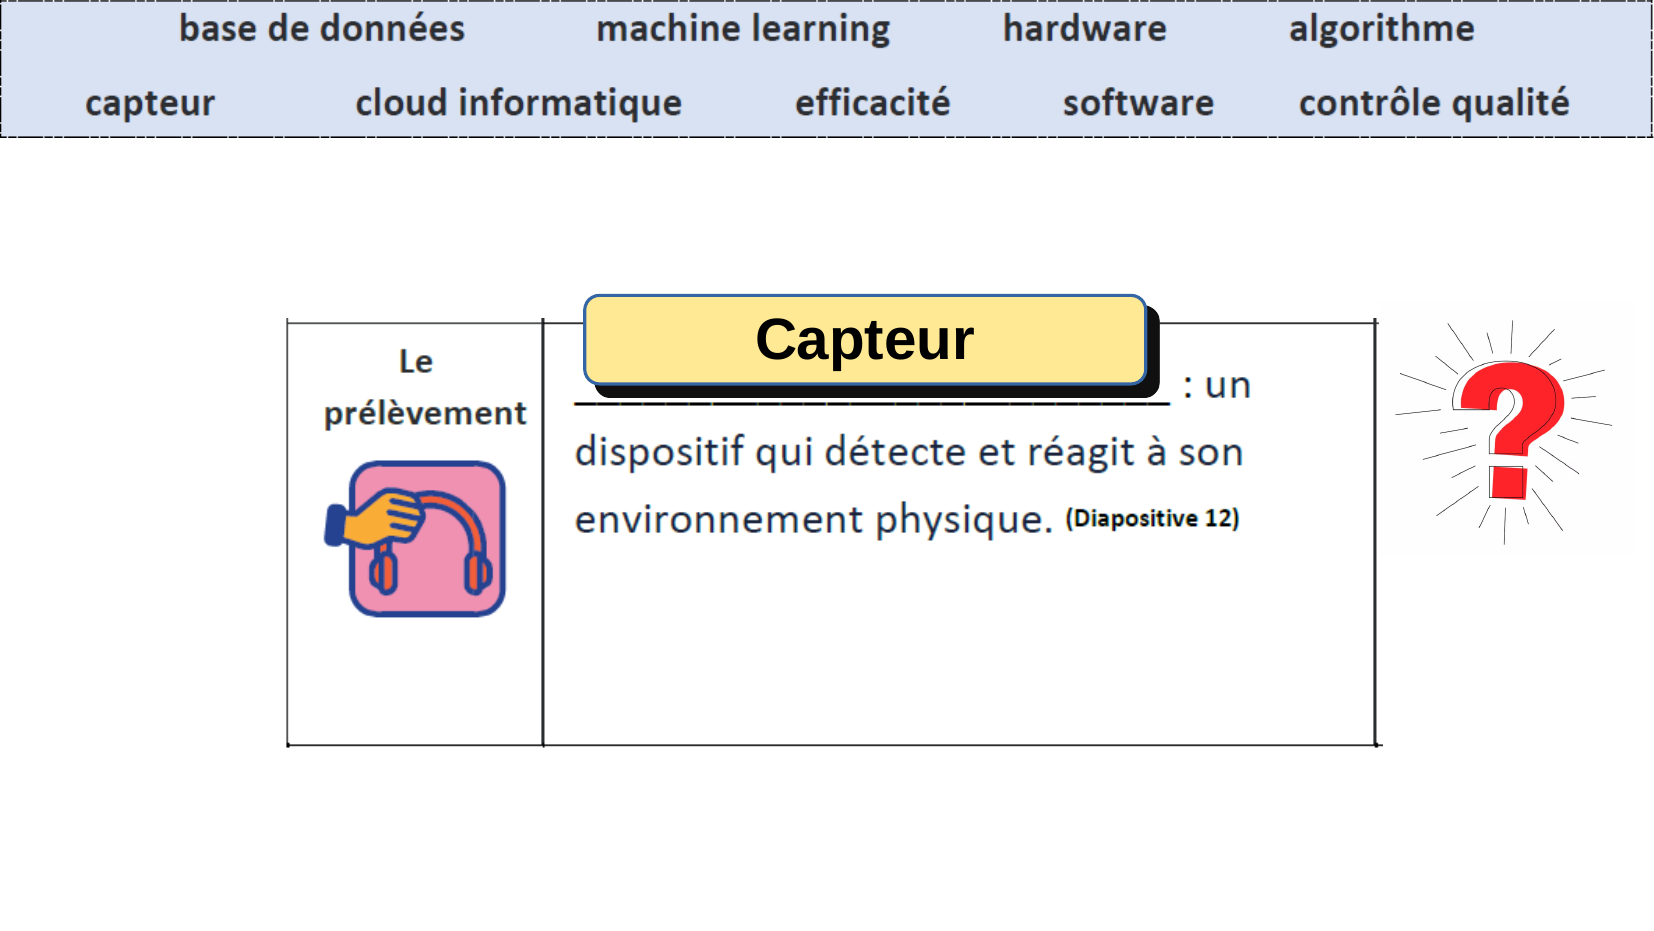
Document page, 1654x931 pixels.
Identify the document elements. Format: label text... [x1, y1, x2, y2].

picture [282, 300, 1635, 751]
text_box Capteur [584, 295, 1146, 384]
picture [0, 0, 1654, 139]
